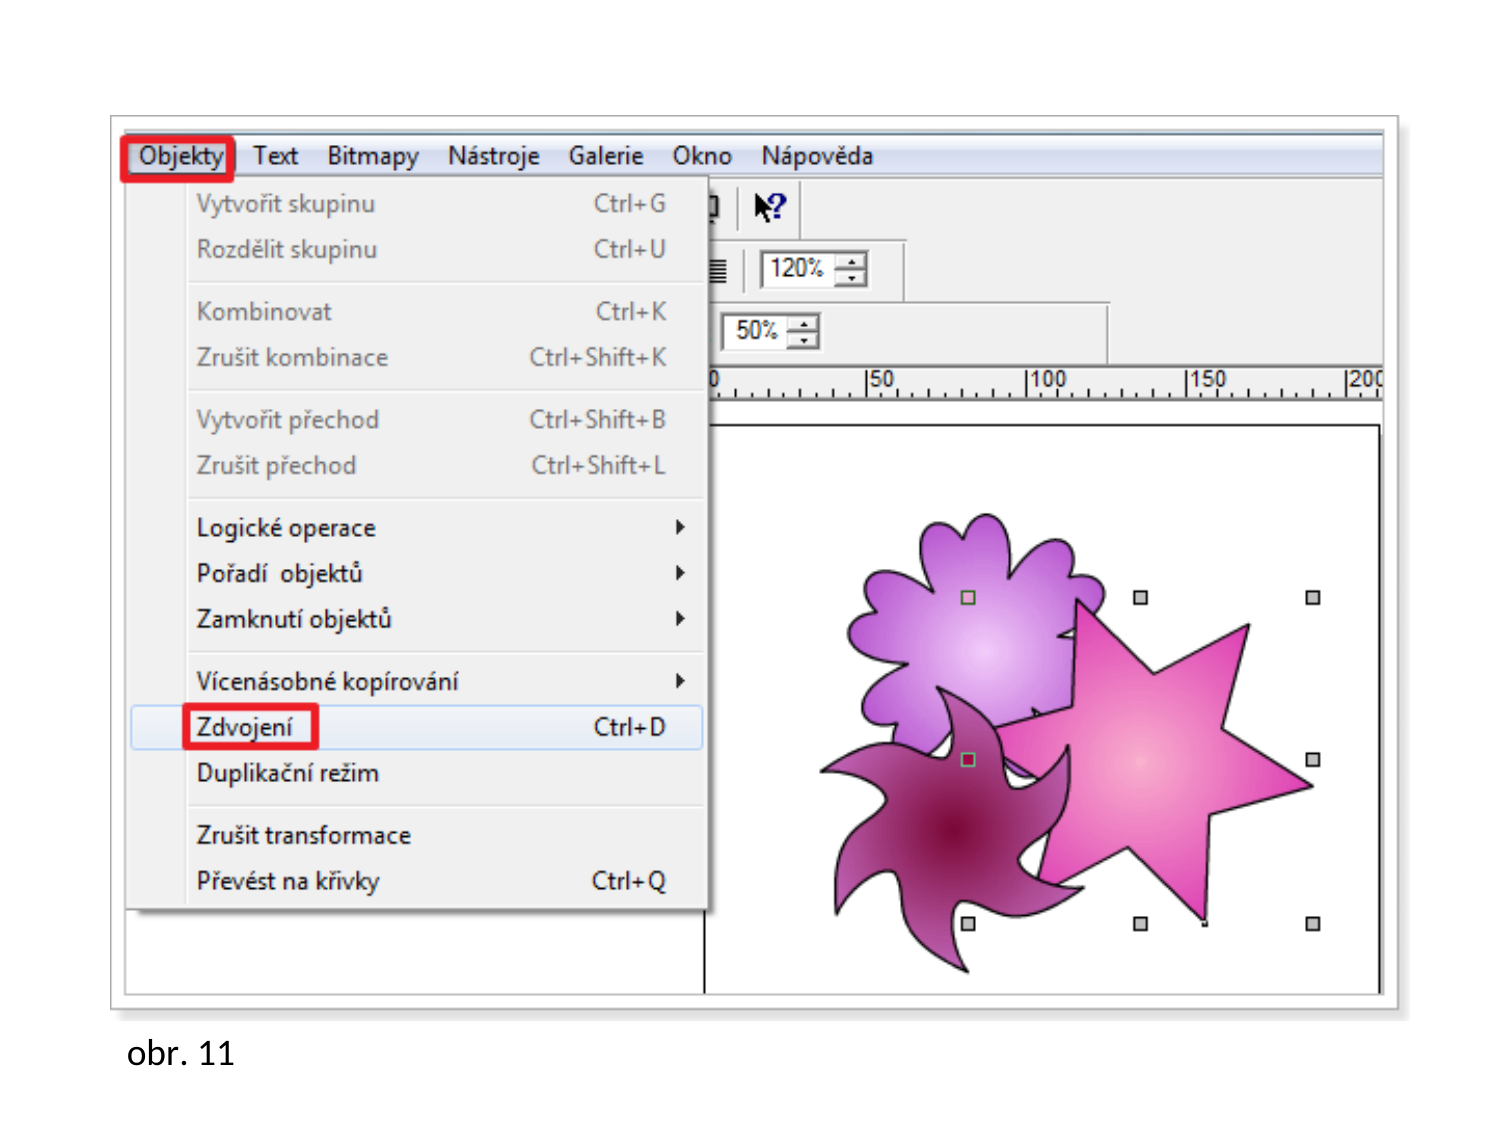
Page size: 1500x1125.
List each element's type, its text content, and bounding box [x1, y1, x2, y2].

text_box obr. 11 [112, 1020, 313, 1082]
picture [110, 115, 1410, 1021]
